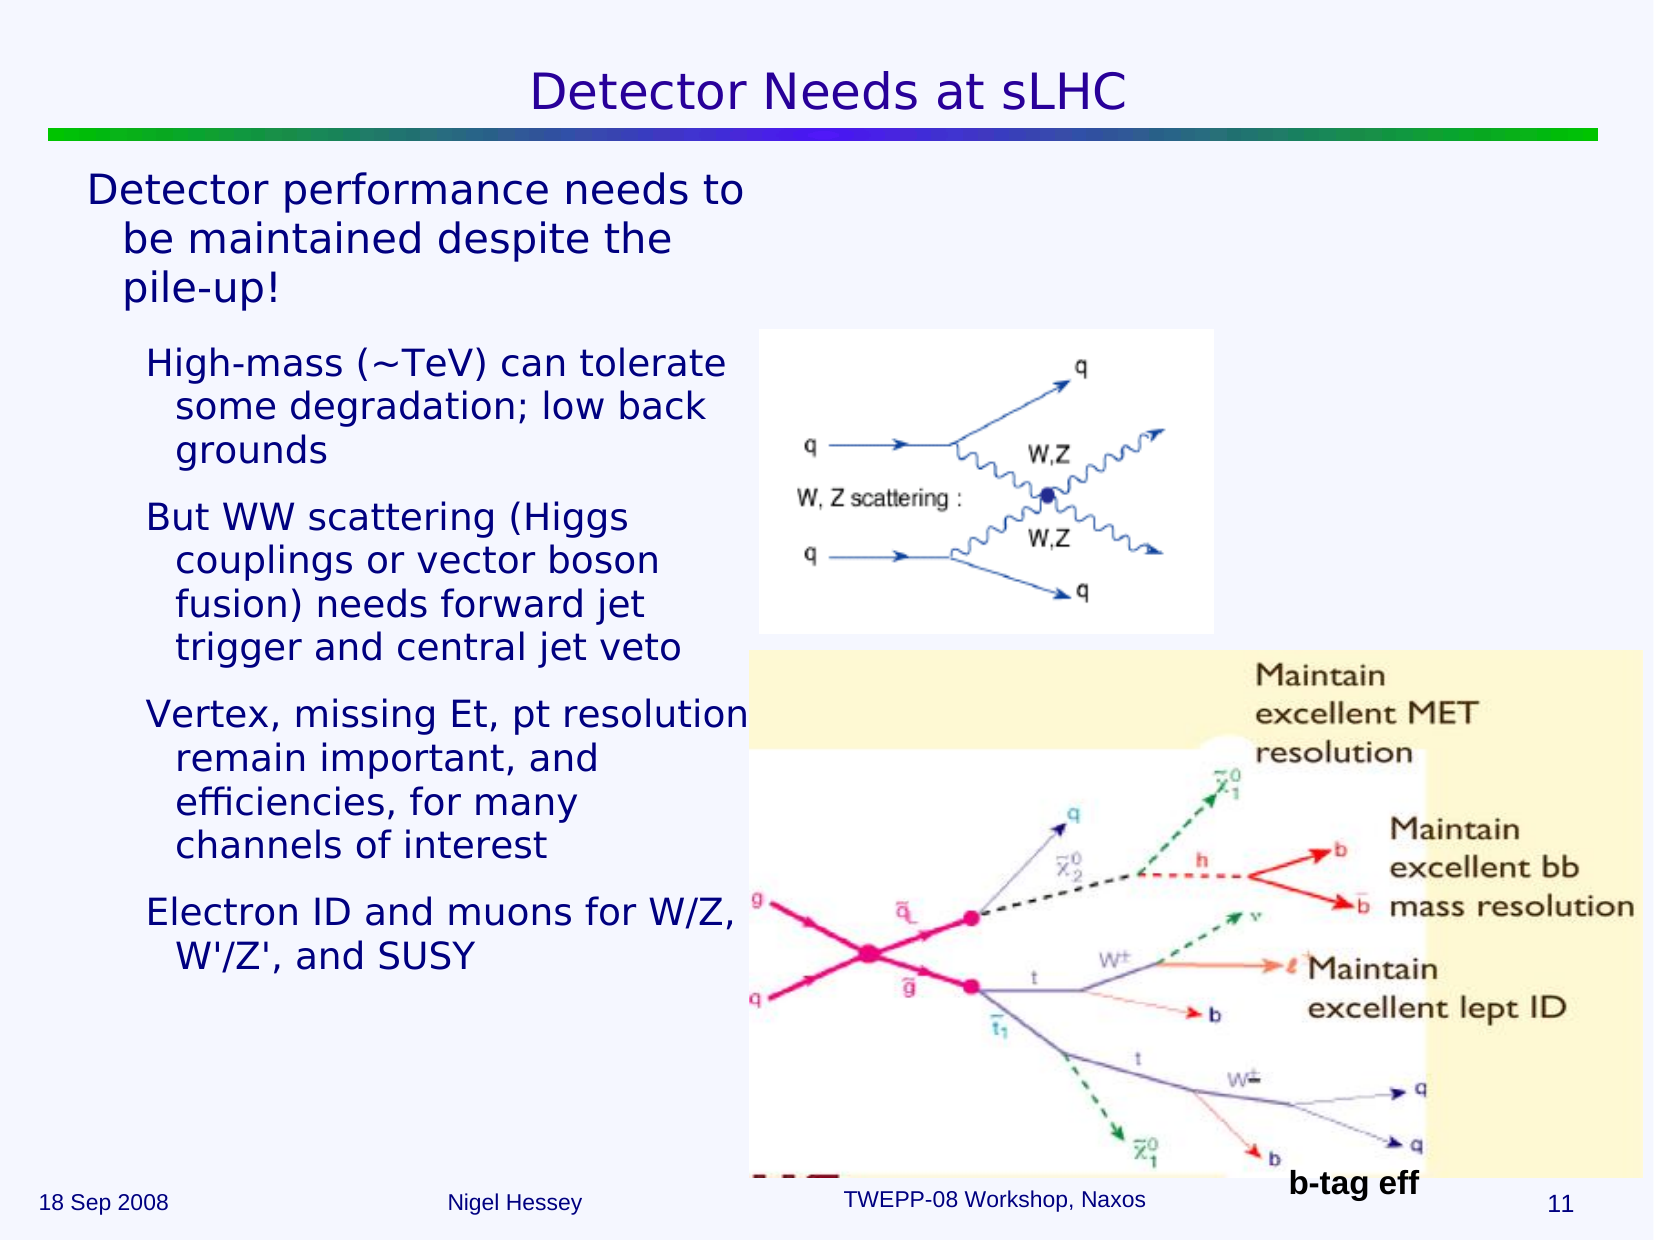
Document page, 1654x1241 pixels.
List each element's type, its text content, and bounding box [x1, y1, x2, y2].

picture [759, 329, 1214, 634]
picture [48, 128, 95, 141]
title Detector Needs at sLHC [95, 37, 1563, 146]
text_box b-tag eff [1288, 1164, 1420, 1208]
list Detector performance needs to be maintained despite the pile-up! High-mass (~TeV) can tolerate some degradation; low back grounds But WW scattering (Higgs couplings or vector boson fusion) needs forward jet trigger and central jet veto Vertex, missing Et, pt resolution remain important, and efficiencies, for many channels of interest Electron ID and muons for W/Z, W'/Z', and SUSY [68, 166, 754, 1169]
picture [749, 650, 1643, 1178]
picture [1563, 128, 1598, 141]
